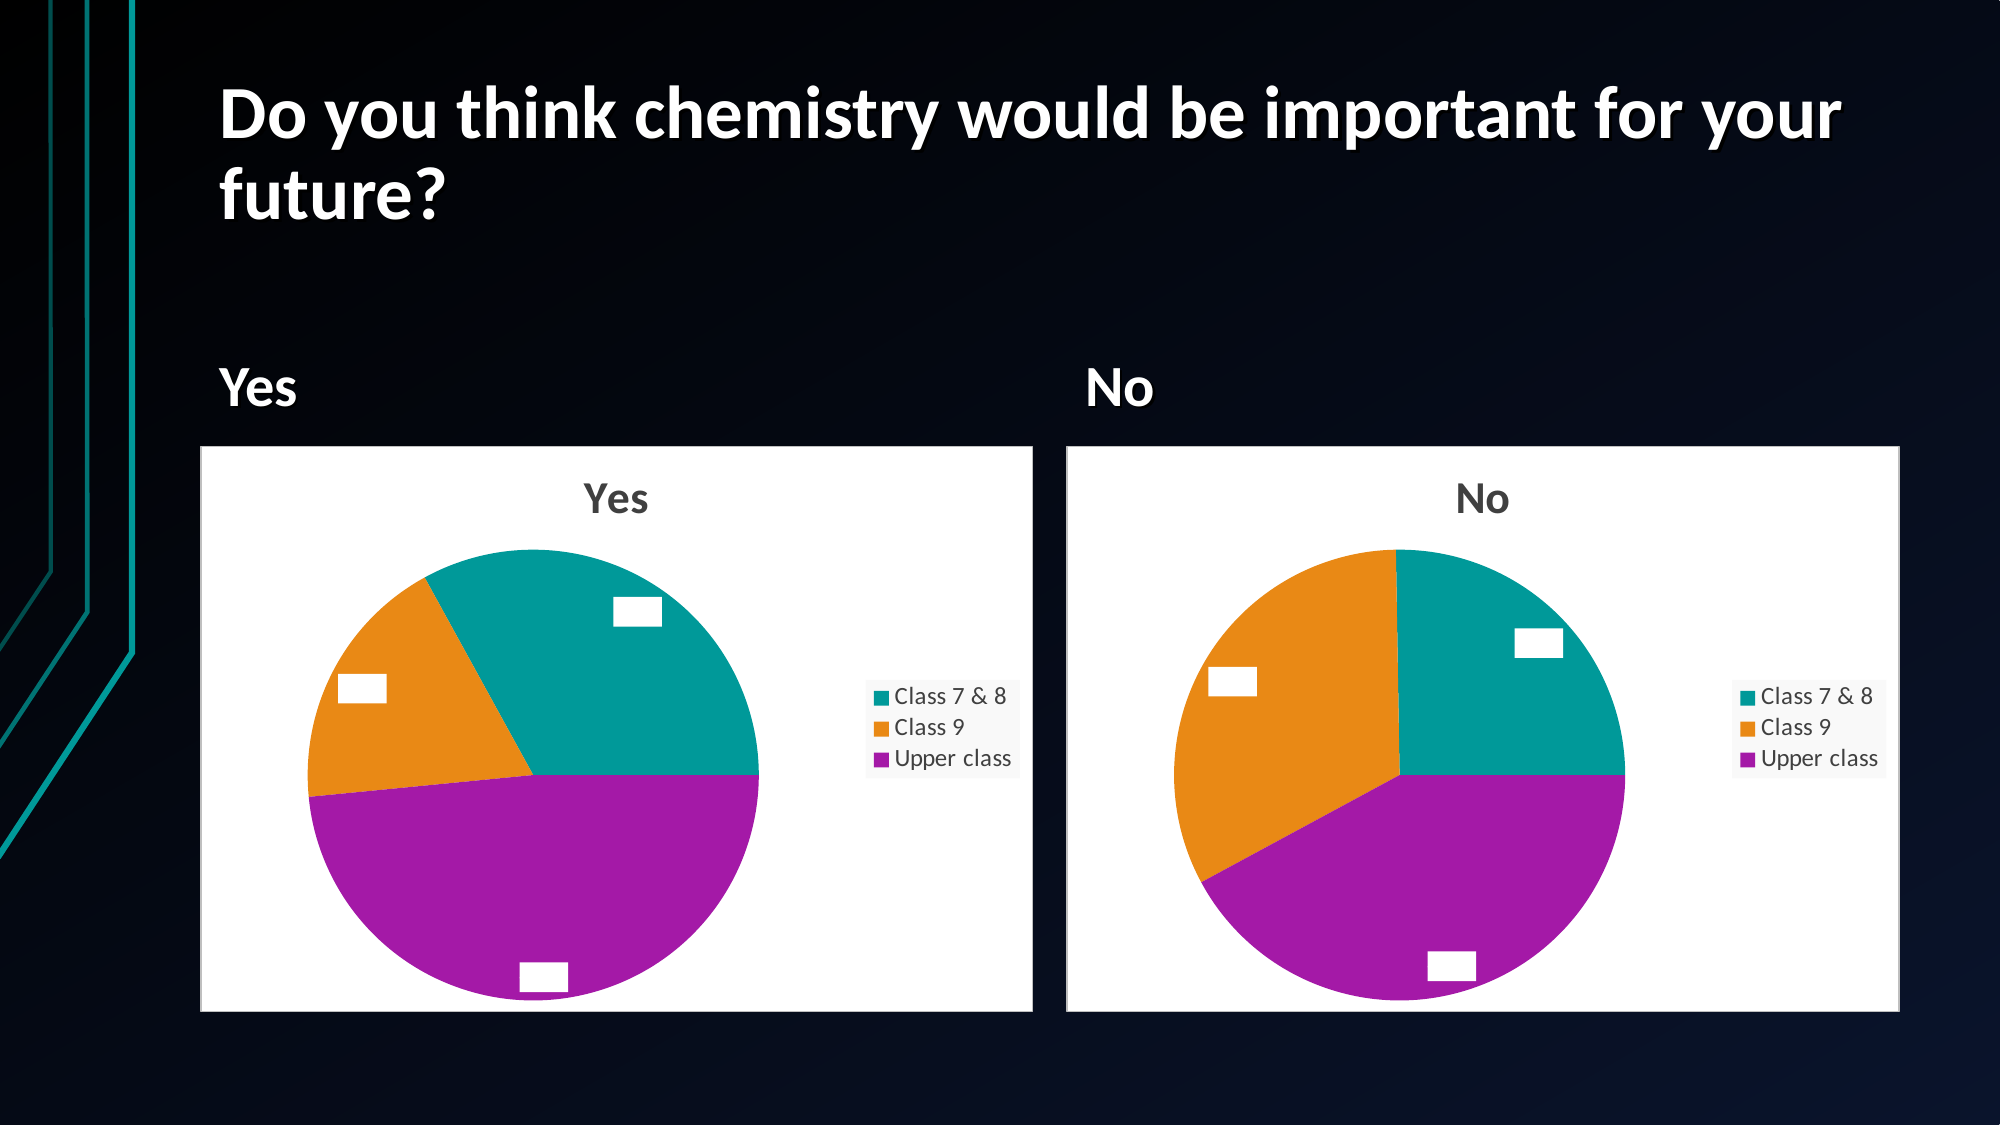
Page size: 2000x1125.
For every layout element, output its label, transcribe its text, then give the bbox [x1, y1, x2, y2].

chart [200, 445, 1034, 1013]
chart [1066, 445, 1900, 1013]
list No [1065, 279, 1900, 430]
title Do you think chemistry would be important for your future? [199, 45, 1900, 246]
list Yes [199, 279, 1034, 430]
